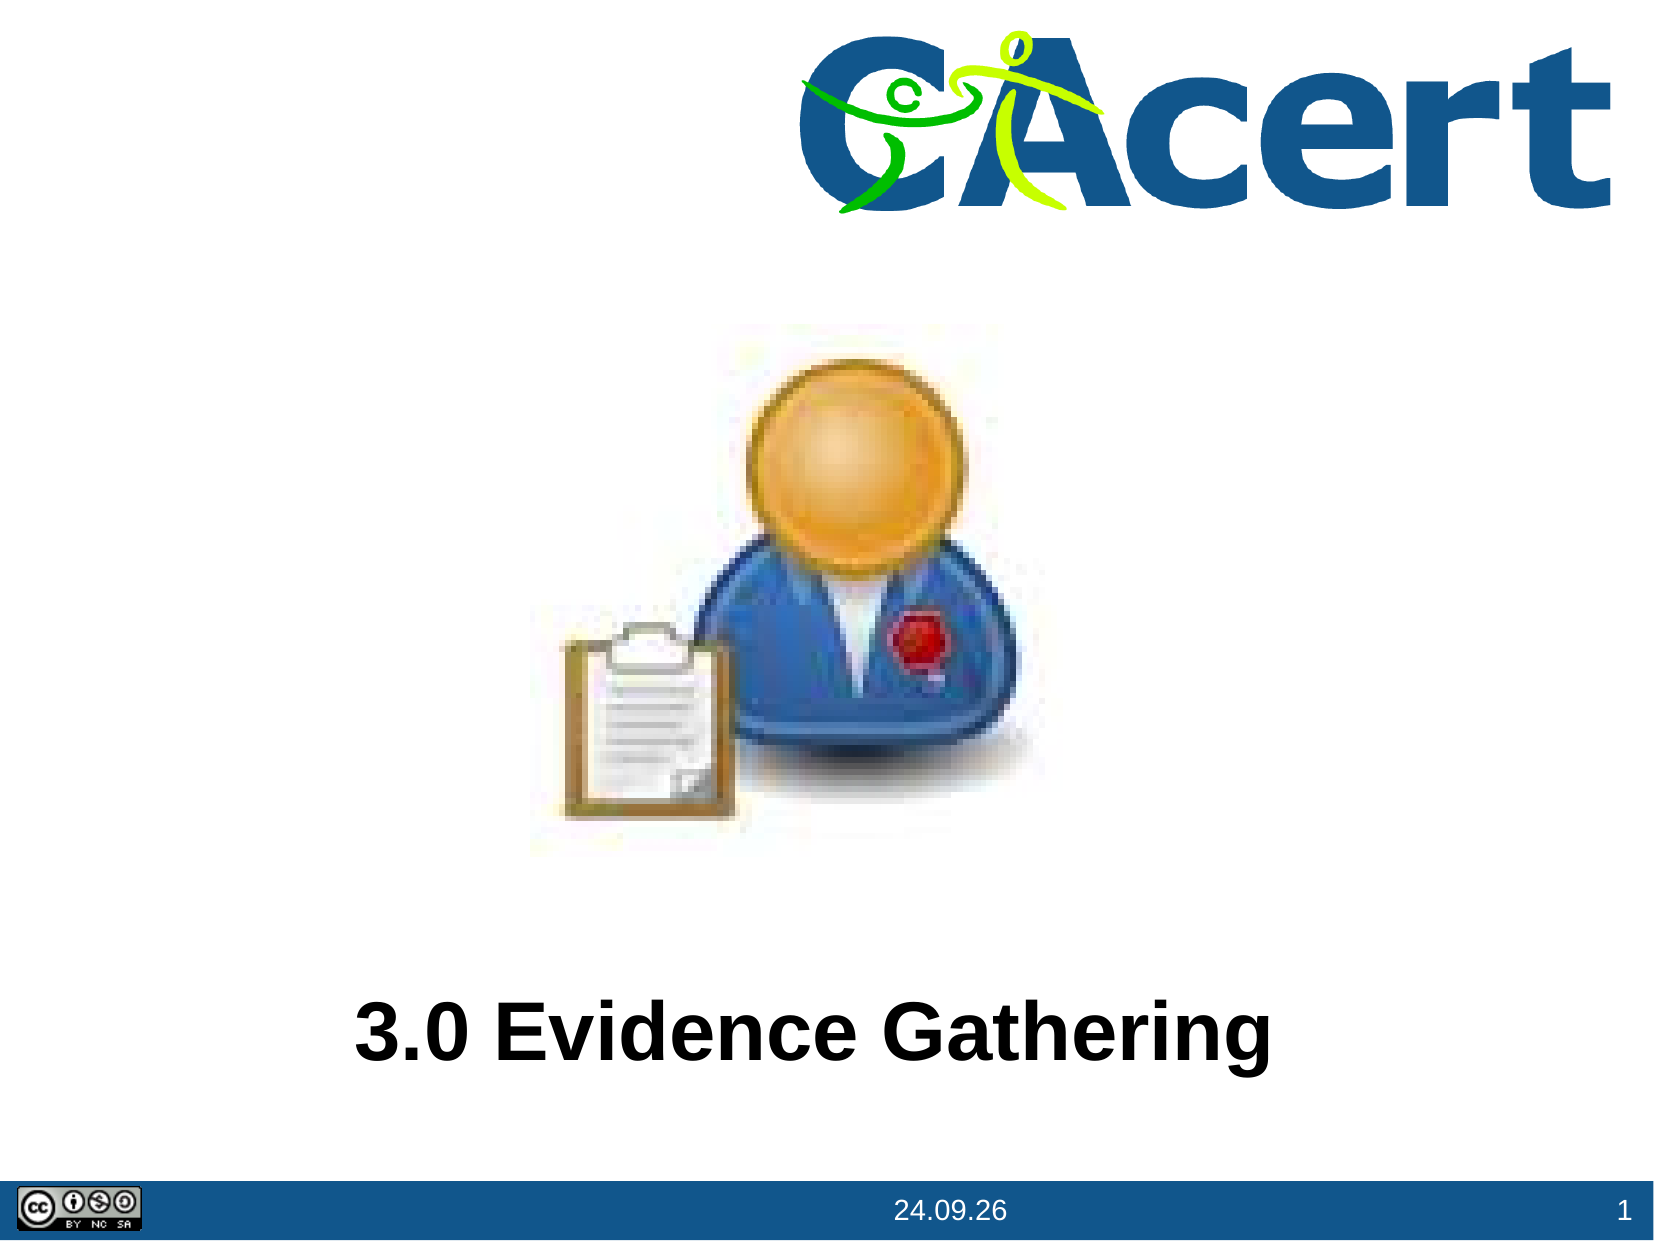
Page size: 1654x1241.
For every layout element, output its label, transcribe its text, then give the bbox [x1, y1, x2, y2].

title 3.0 Evidence Gathering [70, 941, 1560, 1123]
picture [797, 27, 1613, 215]
picture [530, 324, 1063, 857]
picture [17, 1186, 142, 1231]
